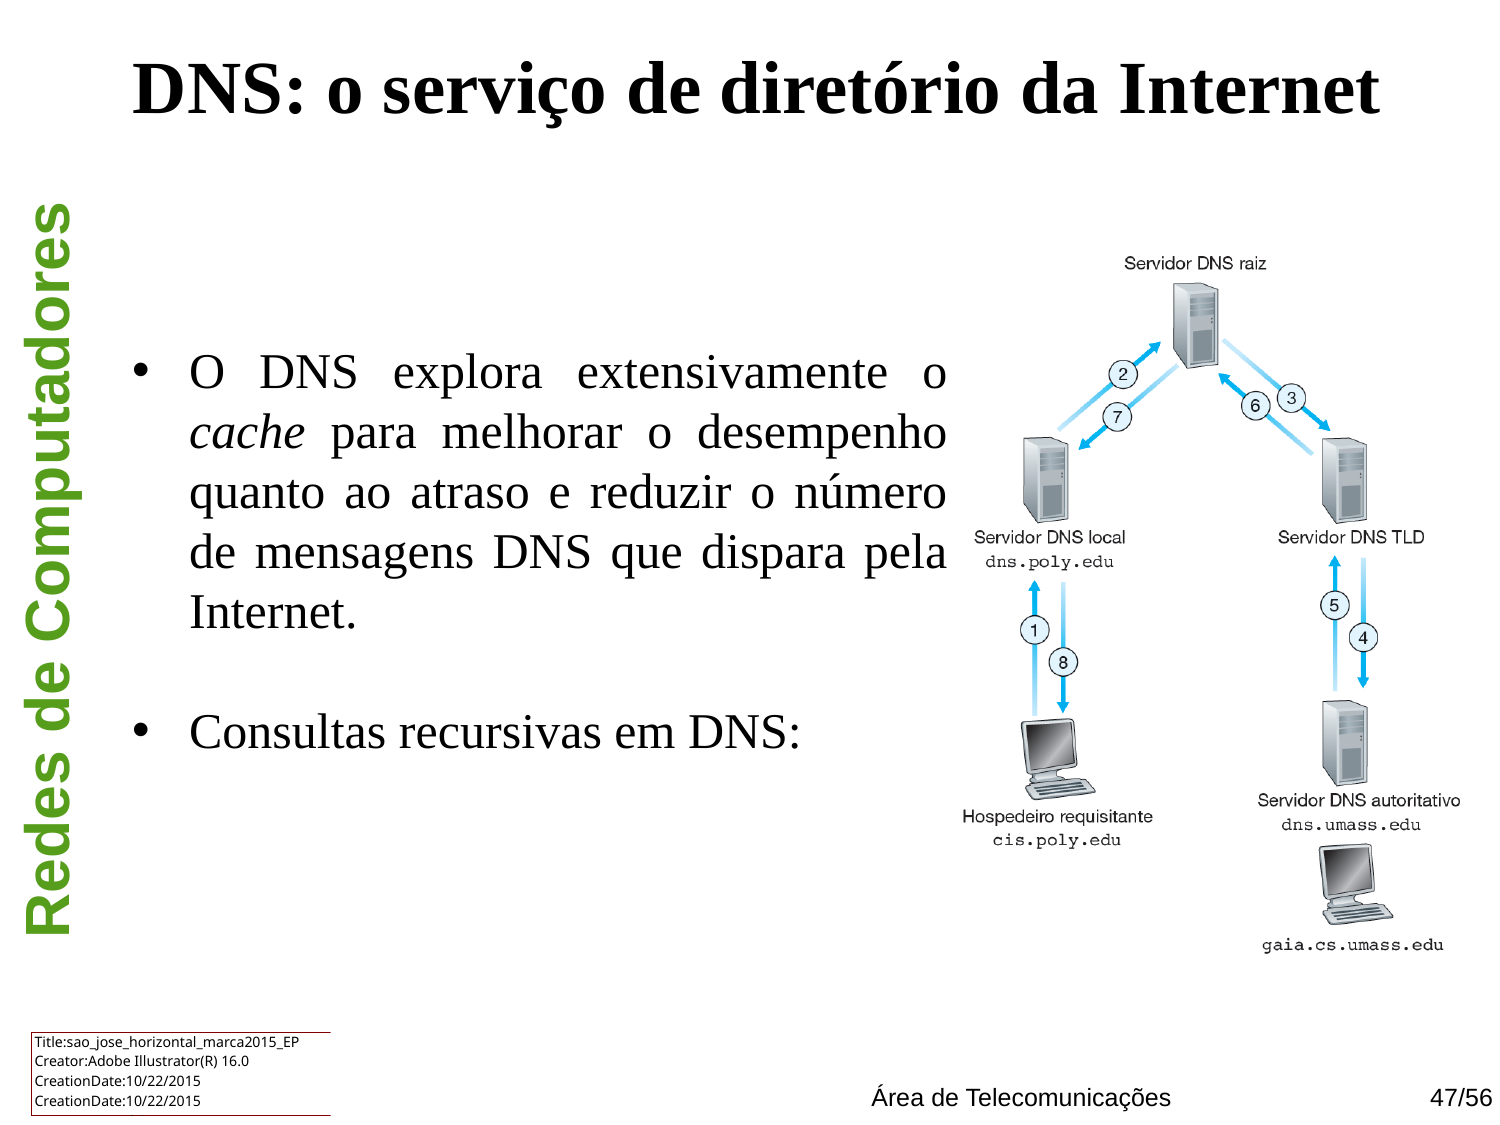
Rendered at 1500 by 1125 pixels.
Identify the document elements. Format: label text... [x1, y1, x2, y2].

text_box DNS: o serviço de diretório da Internet [118, 30, 1477, 315]
text_box O DNS explora extensivamente o cache para melhorar o desempenho quanto ao atraso e reduzir o número de mensagens DNS que dispara pela Internet. Consultas recursivas em DNS: [118, 315, 963, 1083]
picture [963, 245, 1465, 957]
